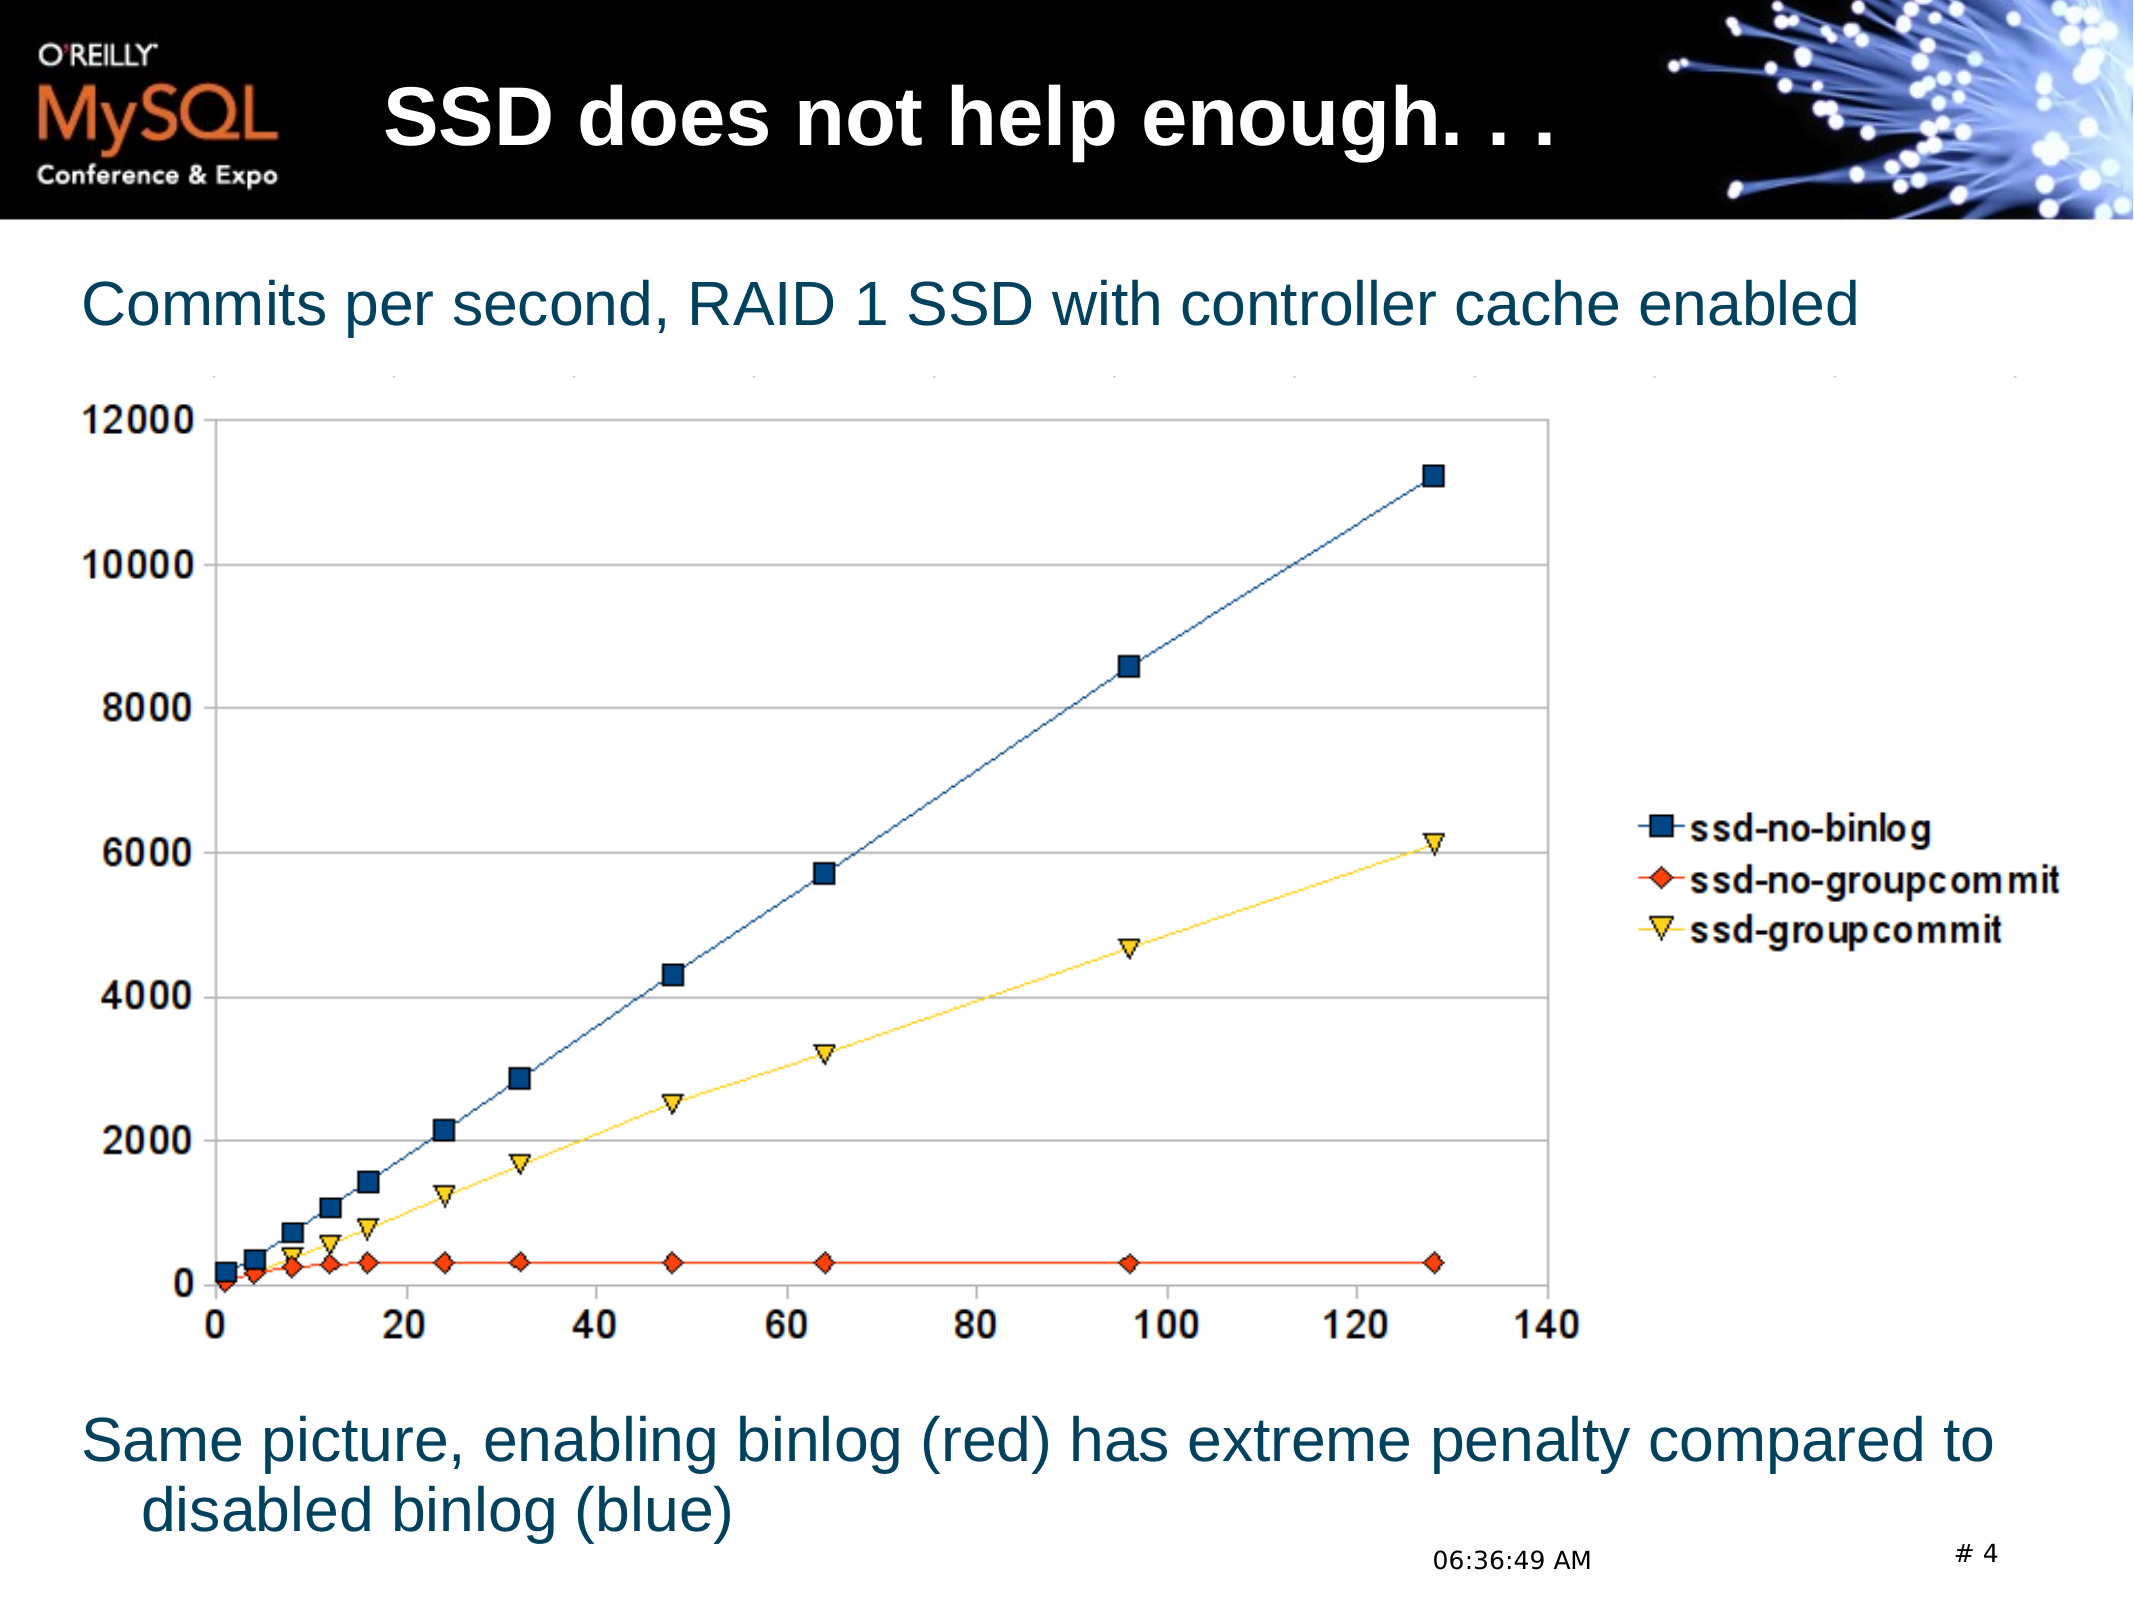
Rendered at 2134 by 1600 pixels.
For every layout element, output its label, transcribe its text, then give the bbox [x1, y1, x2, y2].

picture [1559, 1554, 1565, 1562]
picture [0, 0, 2134, 1600]
picture [1494, 1559, 1501, 1567]
list Commits per second, RAID 1 SSD with controller cache enabled Same picture, enabling binlog (red) has extreme penalty compared to disabled binlog (blue) [0, 260, 2100, 1554]
picture [1436, 1554, 1444, 1567]
picture [1453, 1559, 1460, 1567]
picture [1578, 1554, 1584, 1562]
title SSD does not help enough. . . [374, 38, 2103, 195]
